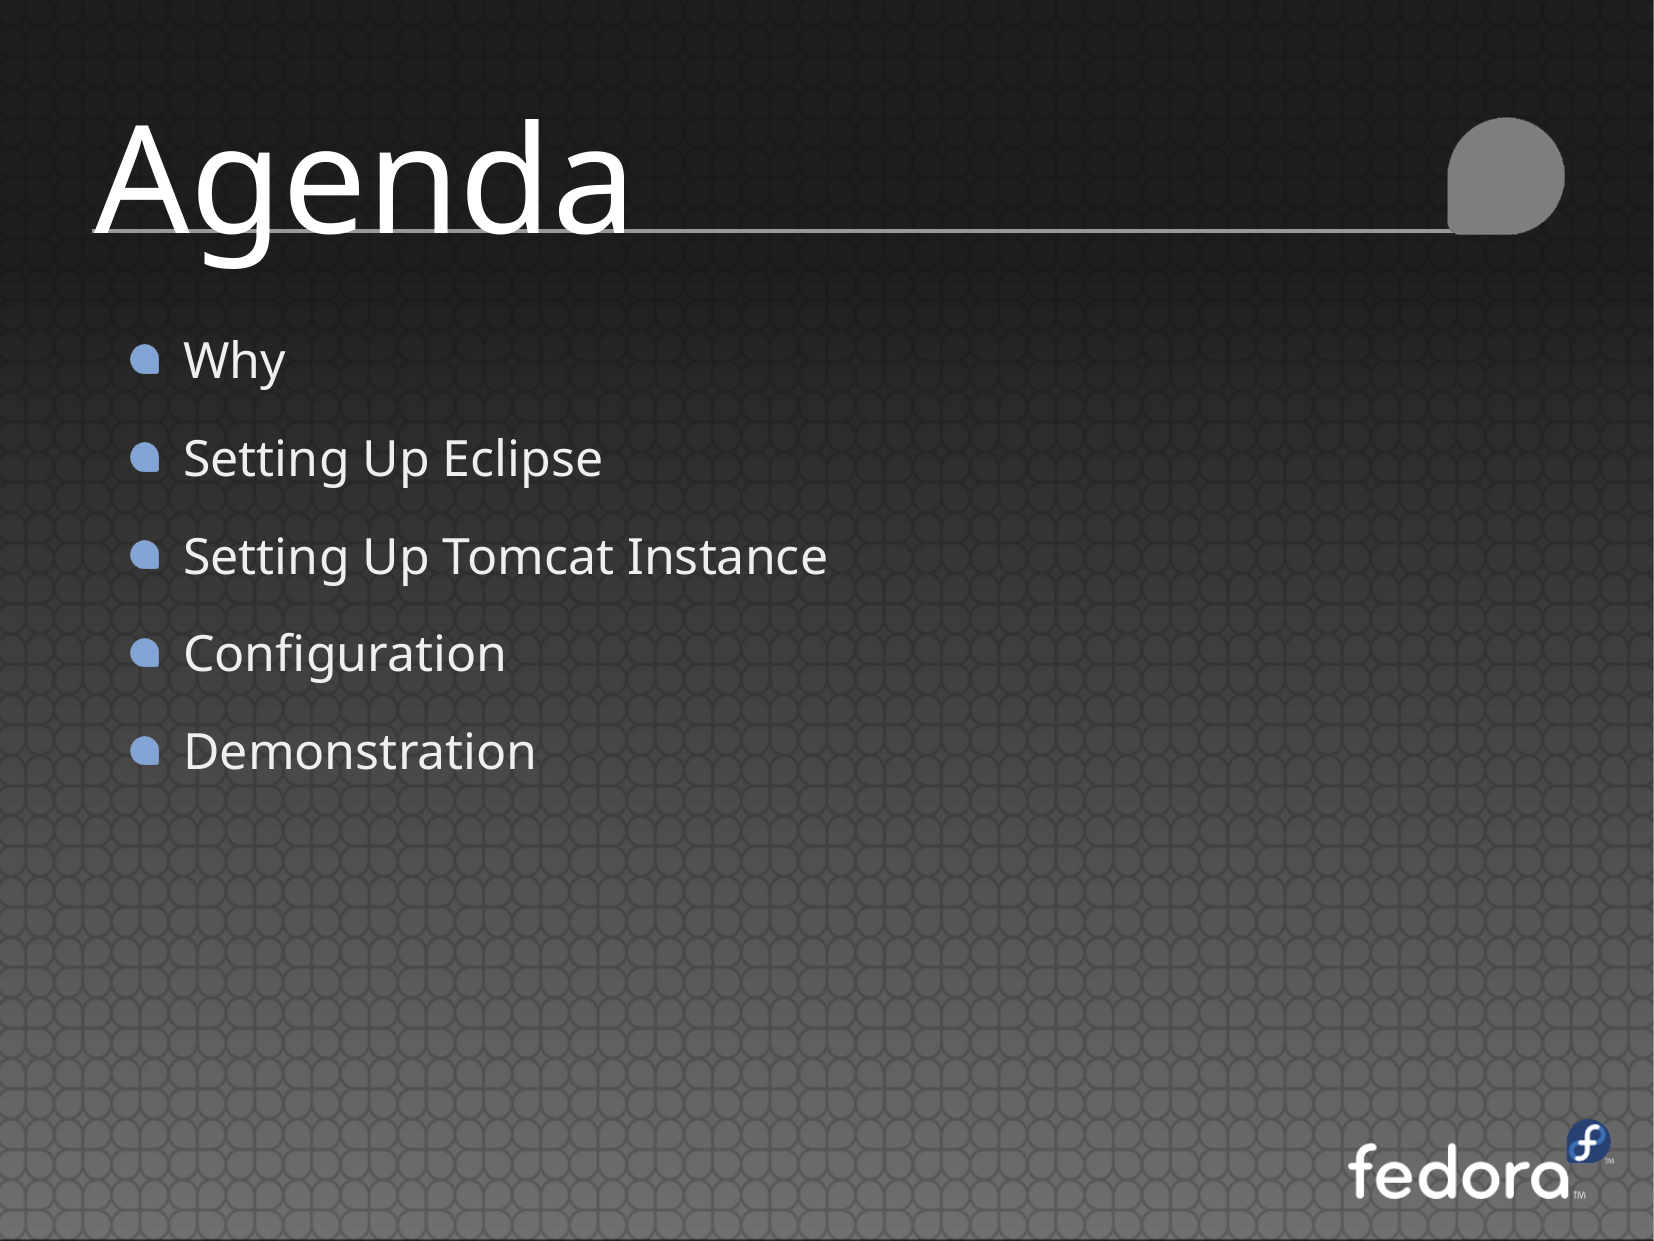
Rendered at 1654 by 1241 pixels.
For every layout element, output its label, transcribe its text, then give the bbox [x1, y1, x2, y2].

list Why Setting Up Eclipse Setting Up Tomcat Instance Configuration Demonstration [112, 227, 1501, 1163]
title Agenda [94, 88, 1426, 264]
picture [0, 0, 1654, 1241]
